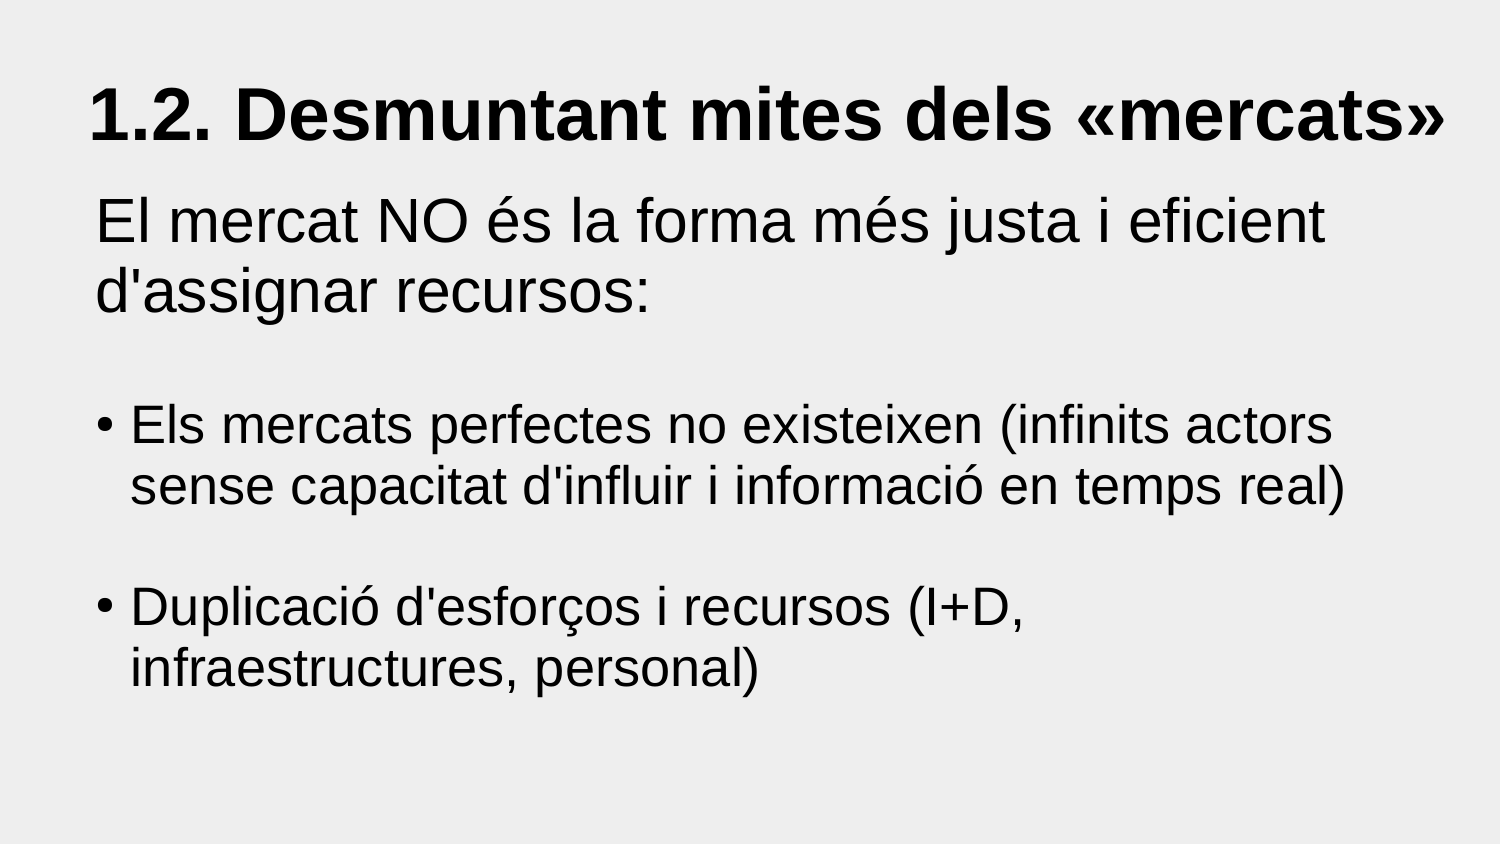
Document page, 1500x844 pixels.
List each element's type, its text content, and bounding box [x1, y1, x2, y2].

text_box 1.2. Desmuntant mites dels «mercats» [11, 64, 1483, 164]
text_box El mercat NO és la forma més justa i eficient d'assignar recursos: Els mercats perfectes no existeixen (infinits actors sense capacitat d'influir i informació en temps real) Duplicació d'esforços i recursos (I+D, infraestructures, personal) [80, 178, 1431, 844]
